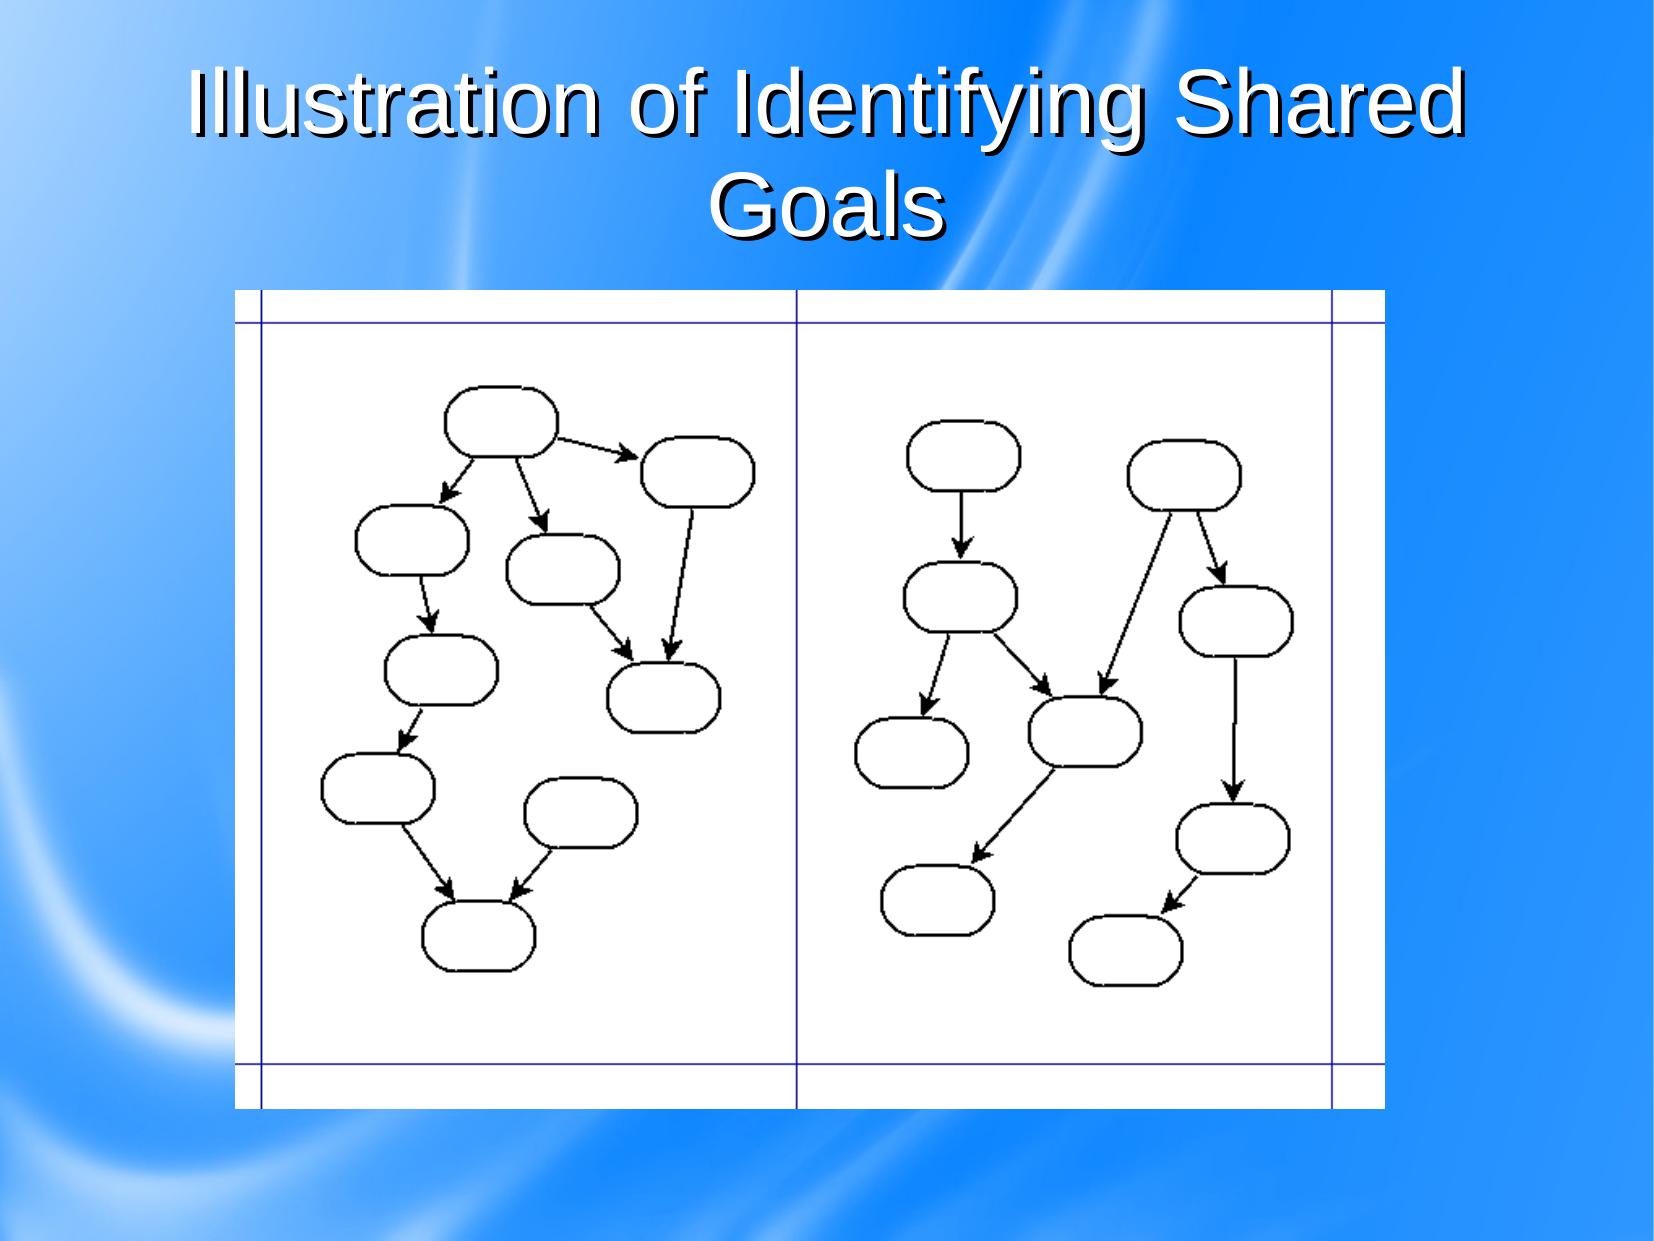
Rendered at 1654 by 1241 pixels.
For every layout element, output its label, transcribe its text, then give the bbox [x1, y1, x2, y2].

title Illustration of Identifying Shared Goals [82, 39, 1571, 267]
picture [0, 0, 1654, 1241]
